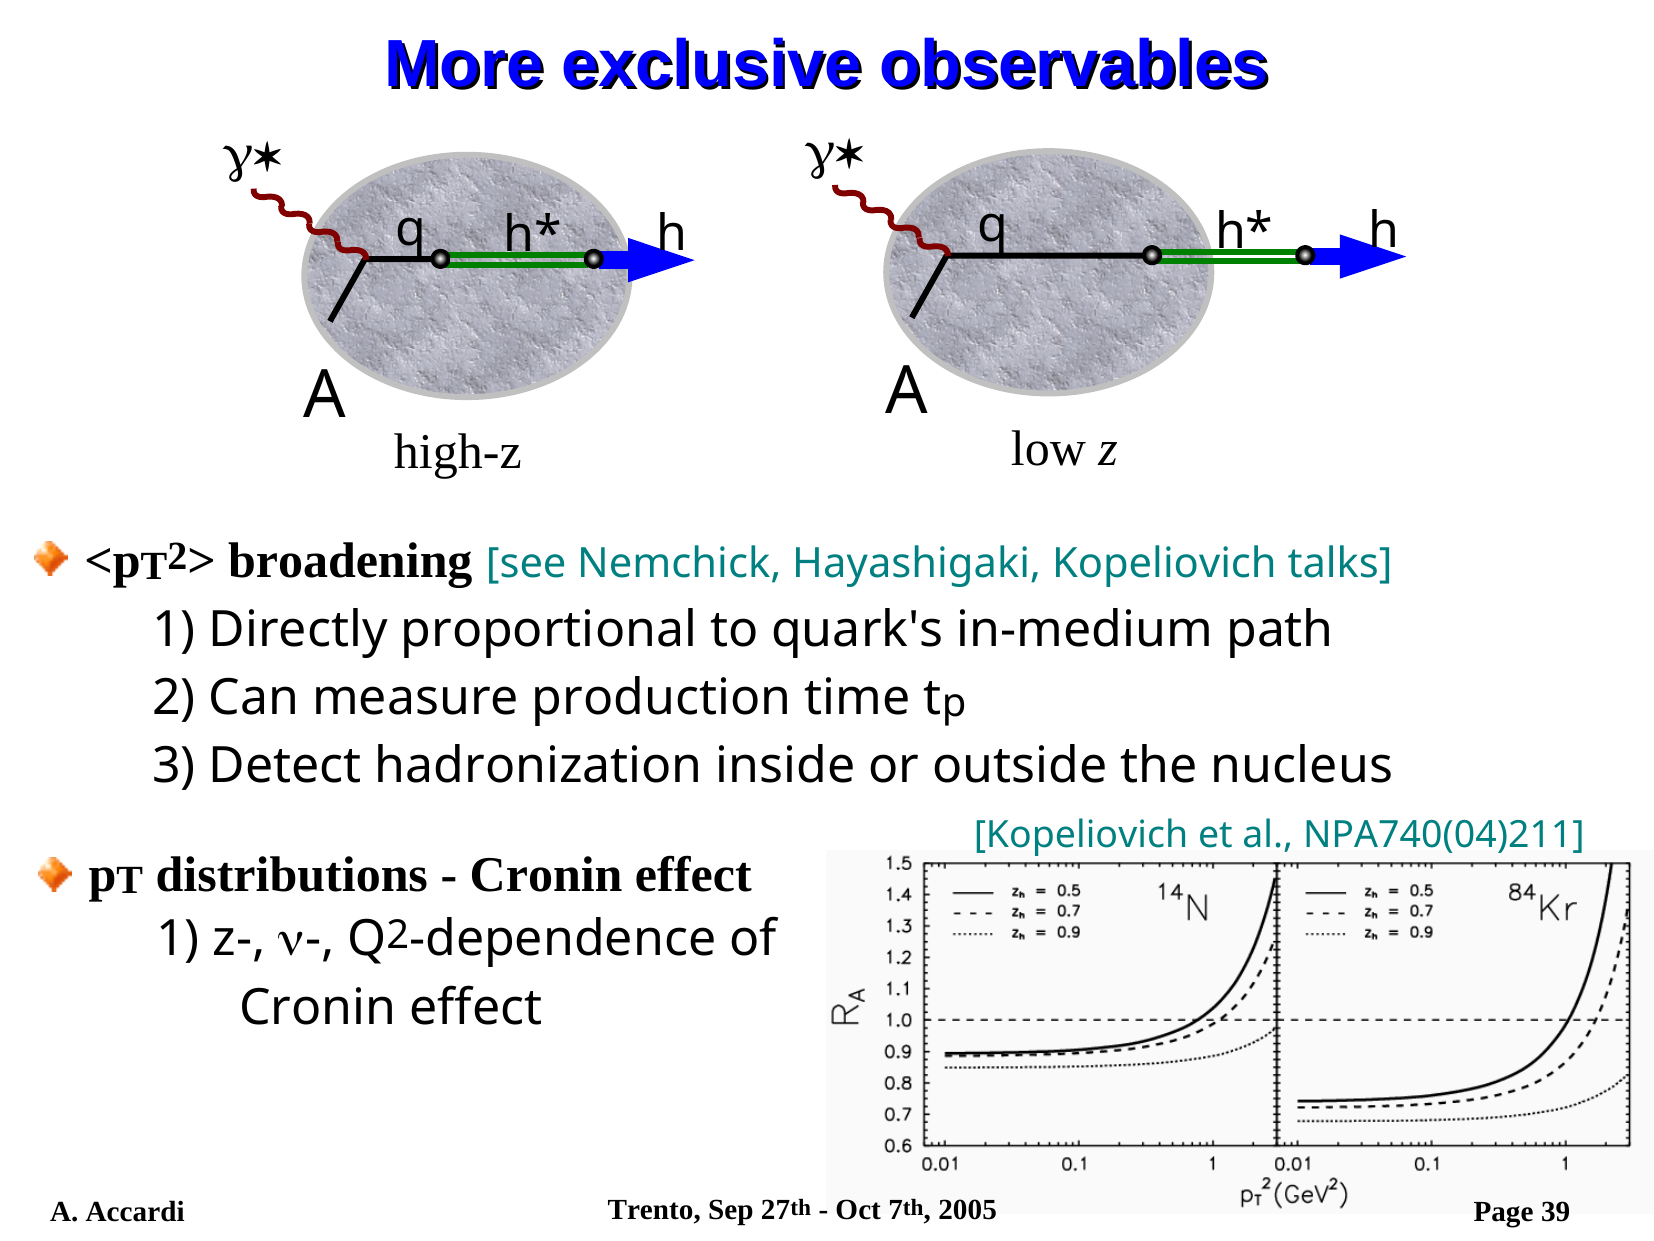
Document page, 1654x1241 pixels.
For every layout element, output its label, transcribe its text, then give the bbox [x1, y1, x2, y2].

text_box [304, 154, 630, 398]
text_box Trento, Sep 27th - Oct 7th, 2005 [602, 1193, 1003, 1233]
text_box [Kopeliovich et al., NPA740(04)211] [973, 807, 1579, 854]
text_box More exclusive observables [29, 23, 1625, 110]
text_box h* [1202, 194, 1270, 255]
text_box <pT2> broadening [see Nemchick, Hayashigaki, Kopeliovich talks] Directly proportional to quark's in-medium path Can measure production time tp Detect hadronization inside or outside the nucleus [34, 524, 1513, 785]
text_box Page 33 [1525, 1195, 1623, 1234]
text_box g* [223, 134, 274, 206]
text_box [886, 151, 1212, 394]
text_box q [395, 191, 423, 252]
text_box h [1368, 193, 1397, 254]
text_box g* [805, 130, 856, 202]
text_box h [656, 197, 686, 258]
text_box A [885, 342, 935, 423]
text_box high-z [394, 424, 523, 485]
text_box pT distributions - Cronin effect z-, n-, Q2-dependence of Cronin effect [38, 847, 885, 1105]
text_box [1295, 245, 1316, 266]
text_box q [977, 187, 1005, 249]
text_box h* [490, 198, 558, 259]
picture [1480, 1203, 1485, 1212]
text_box A. Accardi [32, 1187, 203, 1241]
text_box low z [1010, 420, 1118, 482]
text_box A [304, 345, 353, 427]
picture [826, 850, 1654, 1214]
